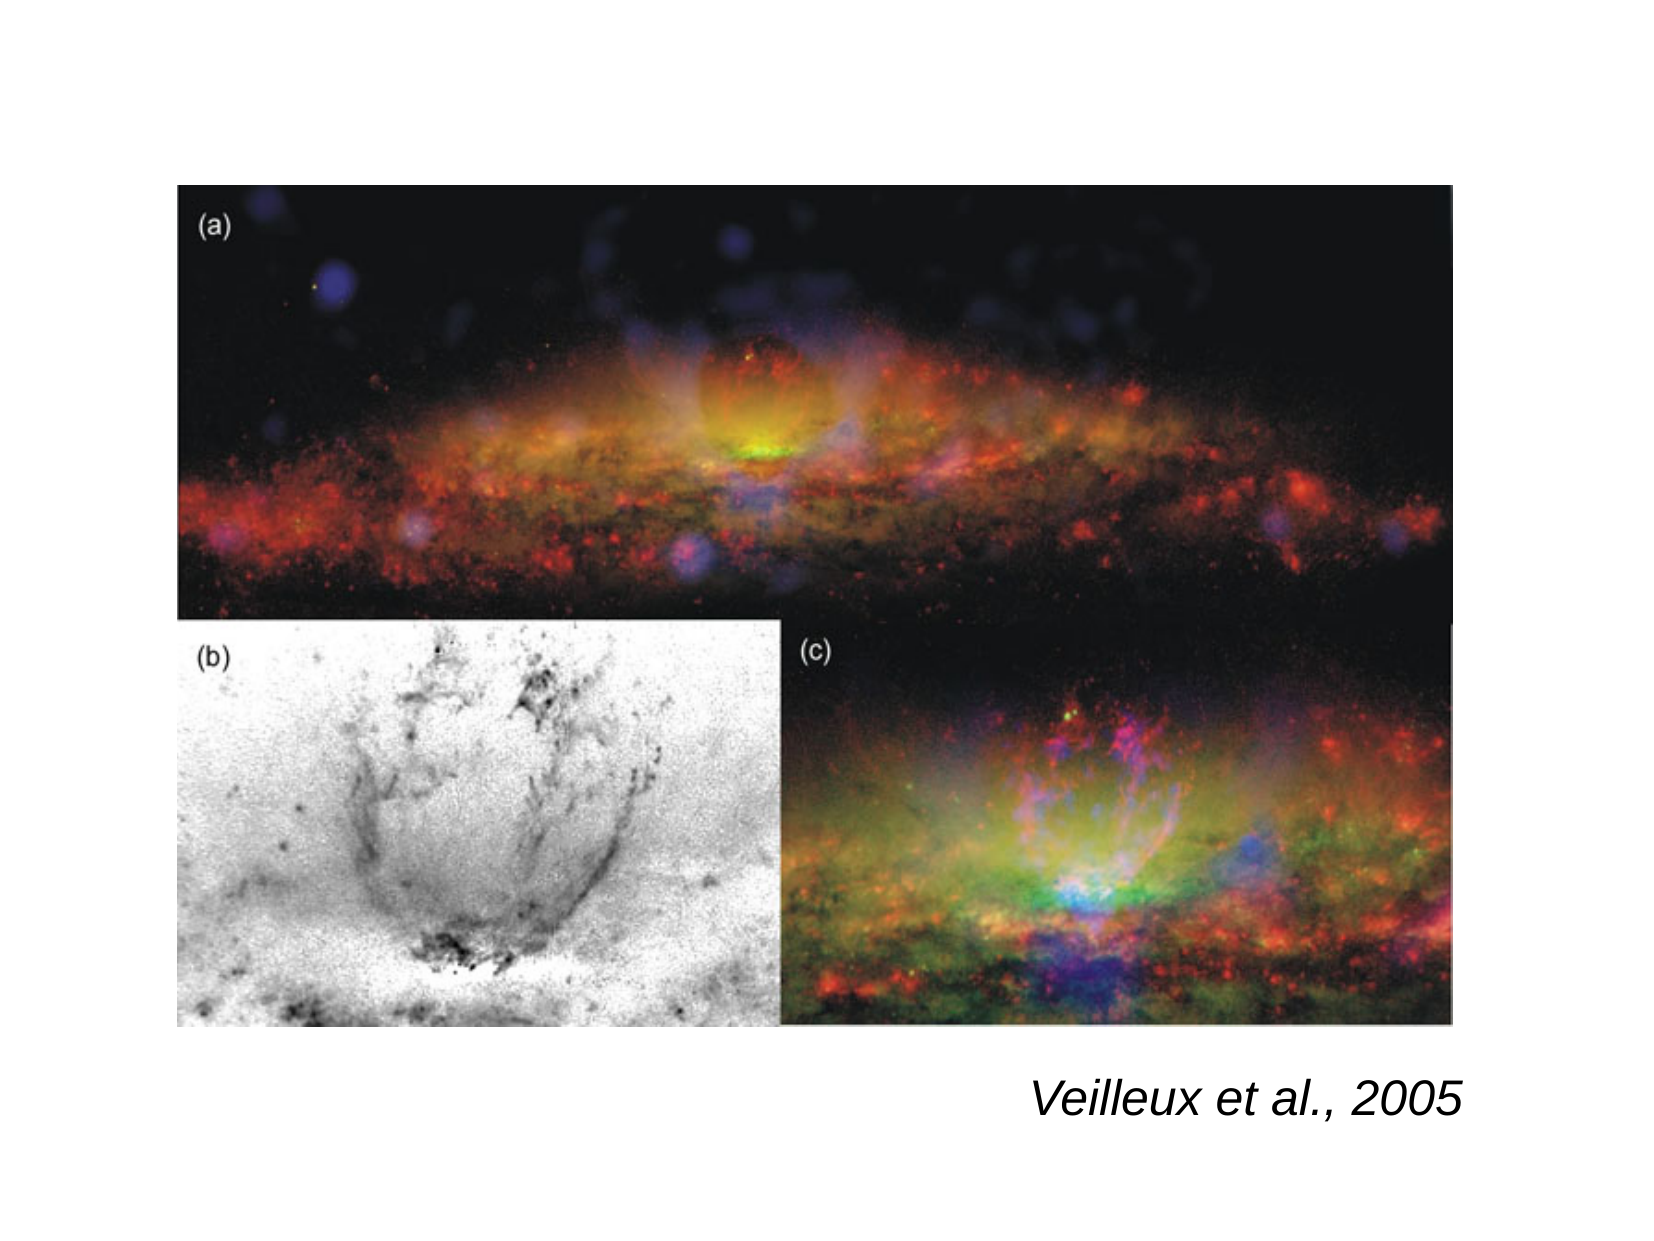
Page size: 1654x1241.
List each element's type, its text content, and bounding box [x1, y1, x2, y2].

picture [177, 185, 1453, 1027]
text_box Veilleux et al., 2005 [992, 1062, 1500, 1241]
